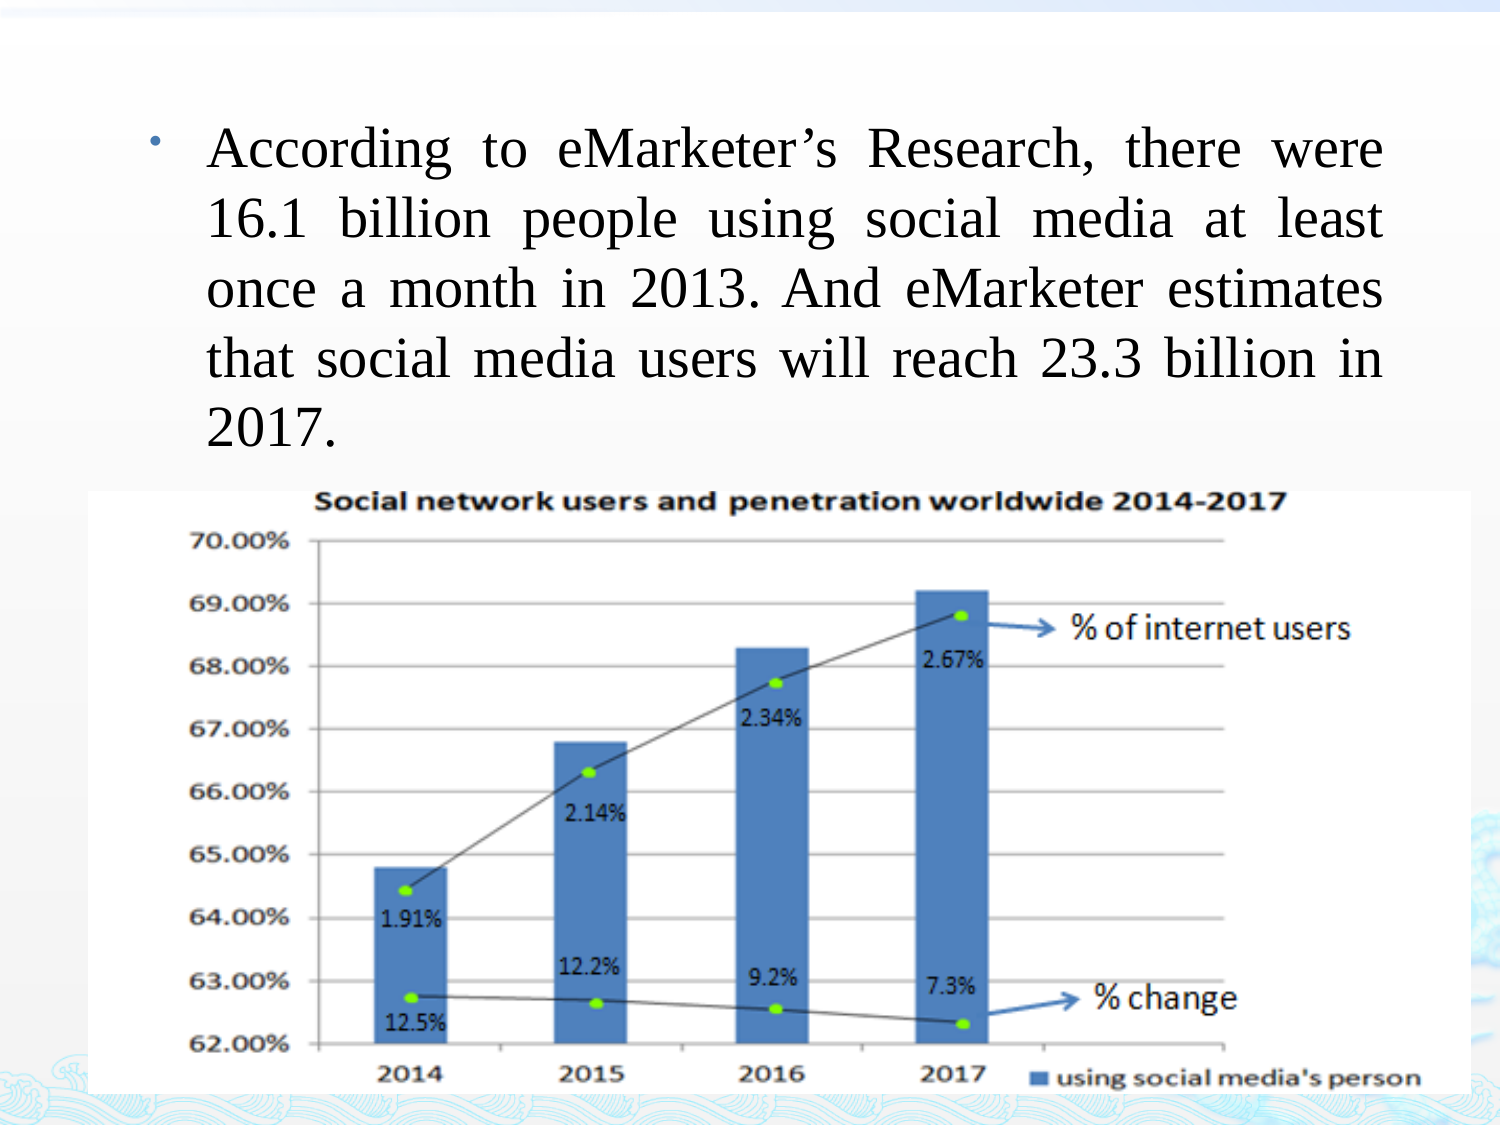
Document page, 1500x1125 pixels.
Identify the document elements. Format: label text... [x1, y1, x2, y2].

list According to eMarketer’s Research, there were 16.1 billion people using social media at least once a month in 2013. And eMarketer estimates that social media users will reach 23.3 billion in 2017. [135, 101, 1400, 491]
picture [0, 491, 1500, 1125]
